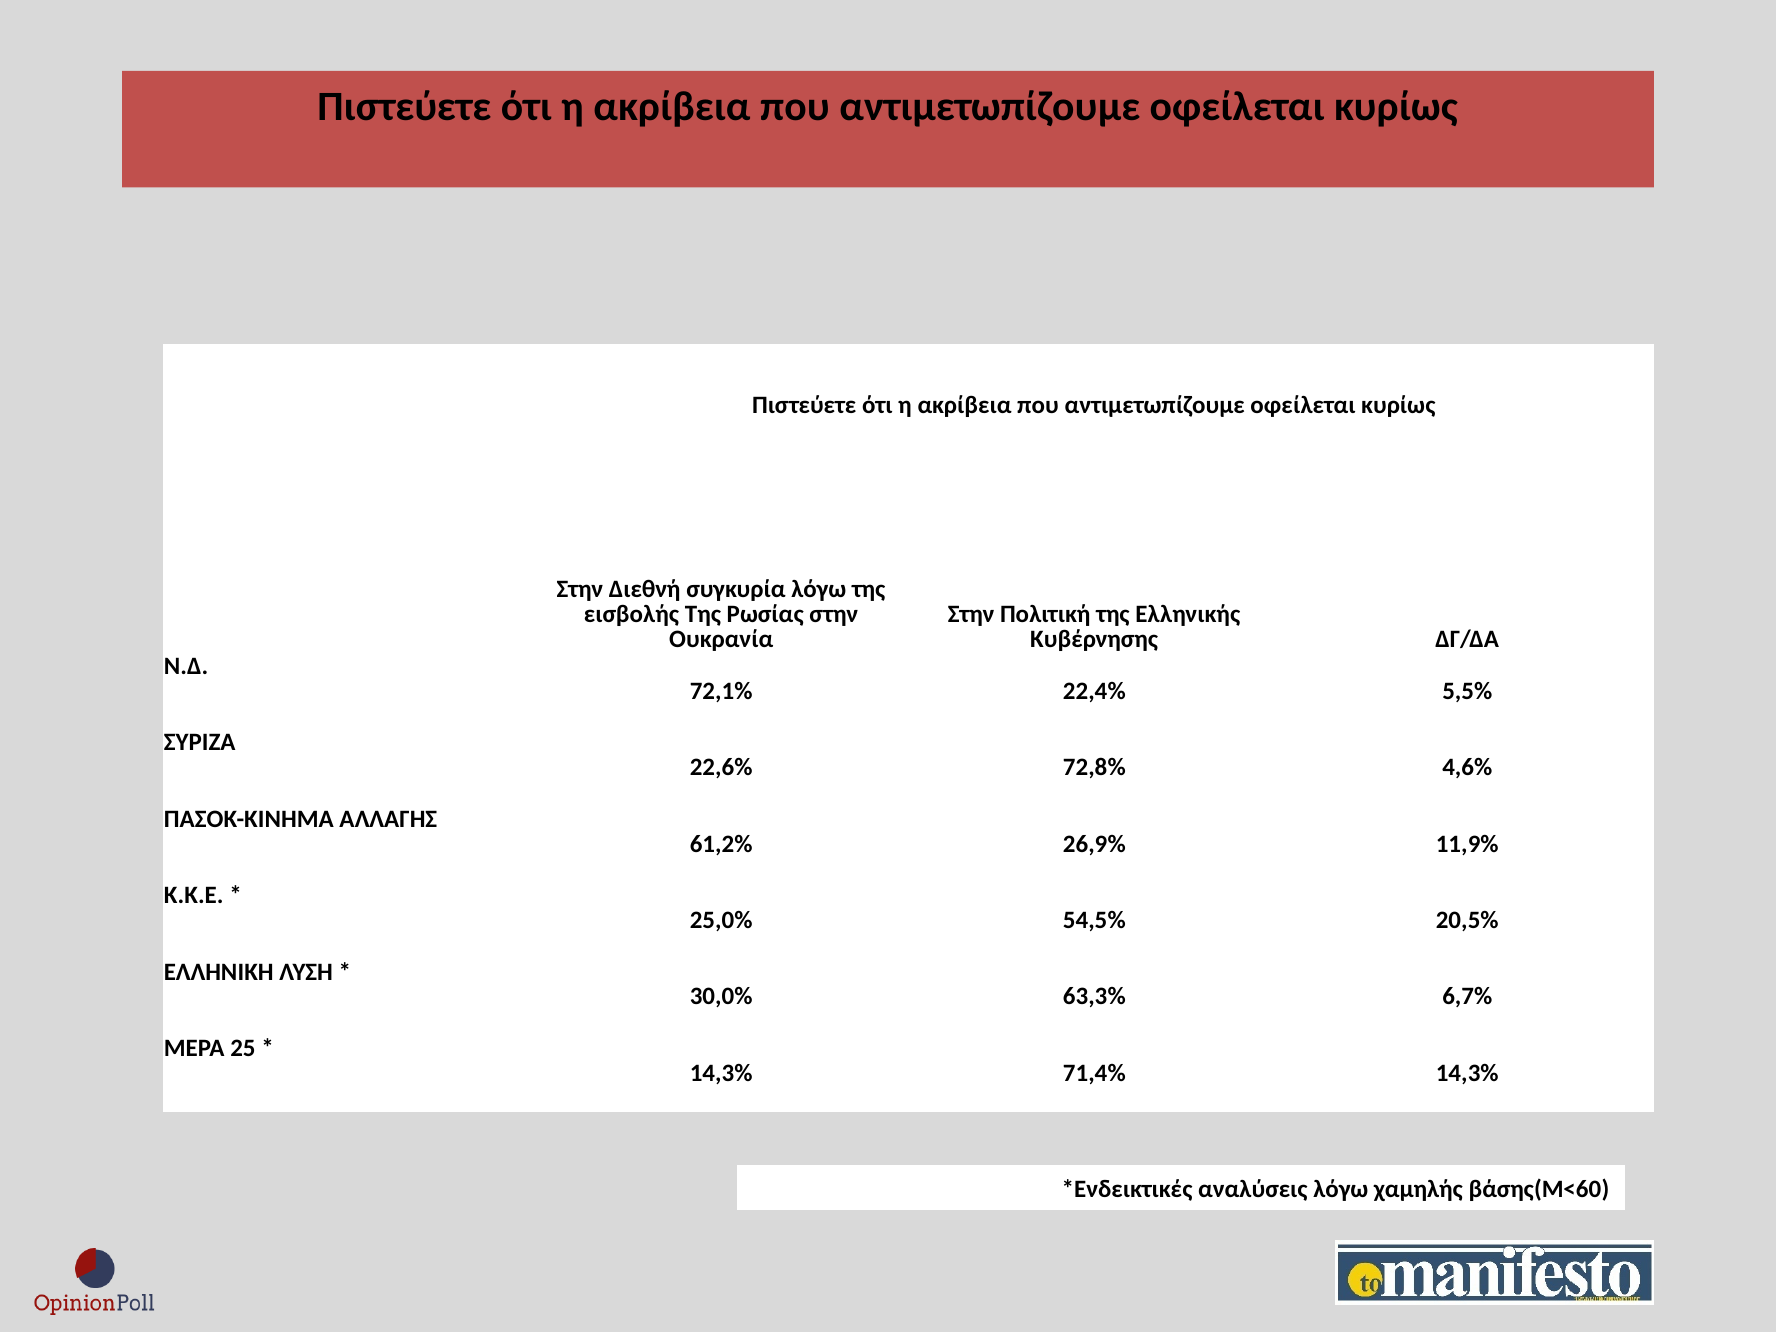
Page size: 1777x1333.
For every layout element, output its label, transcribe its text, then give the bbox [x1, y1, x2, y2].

table_cell 11,9% [1281, 807, 1654, 883]
table_cell ΜΕΡΑ 25 * [163, 1036, 535, 1112]
table_cell 54,5% [908, 883, 1281, 960]
table_cell 71,4% [908, 1036, 1281, 1112]
table_cell 14,3% [1281, 1036, 1654, 1112]
title Πιστεύετε ότι η ακρίβεια που αντιμετωπίζουμε οφείλεται κυρίως [122, 70, 1654, 188]
table_cell 61,2% [535, 807, 908, 883]
table_cell 5,5% [1281, 654, 1654, 730]
table_cell 72,8% [908, 730, 1281, 807]
table_cell ΔΓ/ΔΑ [1281, 420, 1654, 654]
table_cell 6,7% [1281, 960, 1654, 1036]
picture [1335, 1240, 1654, 1305]
table_cell 22,6% [535, 730, 908, 807]
text_box *Ενδεικτικές αναλύσεις λόγω χαμηλής βάσης(Μ<60) [737, 1165, 1625, 1210]
table_cell ΣΥΡΙΖΑ [163, 730, 535, 807]
table_cell 63,3% [908, 960, 1281, 1036]
table_header Πιστεύετε ότι η ακρίβεια που αντιμετωπίζουμε οφείλεται κυρίως [535, 344, 1654, 420]
table_cell Στην Πολιτική της Ελληνικής Κυβέρνησης [908, 420, 1281, 654]
table_cell Ν.Δ. [163, 654, 535, 730]
table_cell Κ.Κ.Ε. * [163, 883, 535, 960]
table_cell 30,0% [535, 960, 908, 1036]
table_cell 22,4% [908, 654, 1281, 730]
picture [29, 1243, 160, 1316]
table_cell ΕΛΛΗΝΙΚΗ ΛΥΣΗ * [163, 960, 535, 1036]
table_cell 20,5% [1281, 883, 1654, 960]
table_cell ΠΑΣΟΚ-ΚΙΝΗΜΑ ΑΛΛΑΓΗΣ [163, 807, 535, 883]
table_cell 25,0% [535, 883, 908, 960]
table_cell 4,6% [1281, 730, 1654, 807]
table_cell 72,1% [535, 654, 908, 730]
table_header [163, 344, 535, 654]
table_cell 14,3% [535, 1036, 908, 1112]
table_cell Στην Διεθνή συγκυρία λόγω της εισβολής Της Ρωσίας στην Ουκρανία [535, 420, 908, 654]
table_cell 26,9% [908, 807, 1281, 883]
